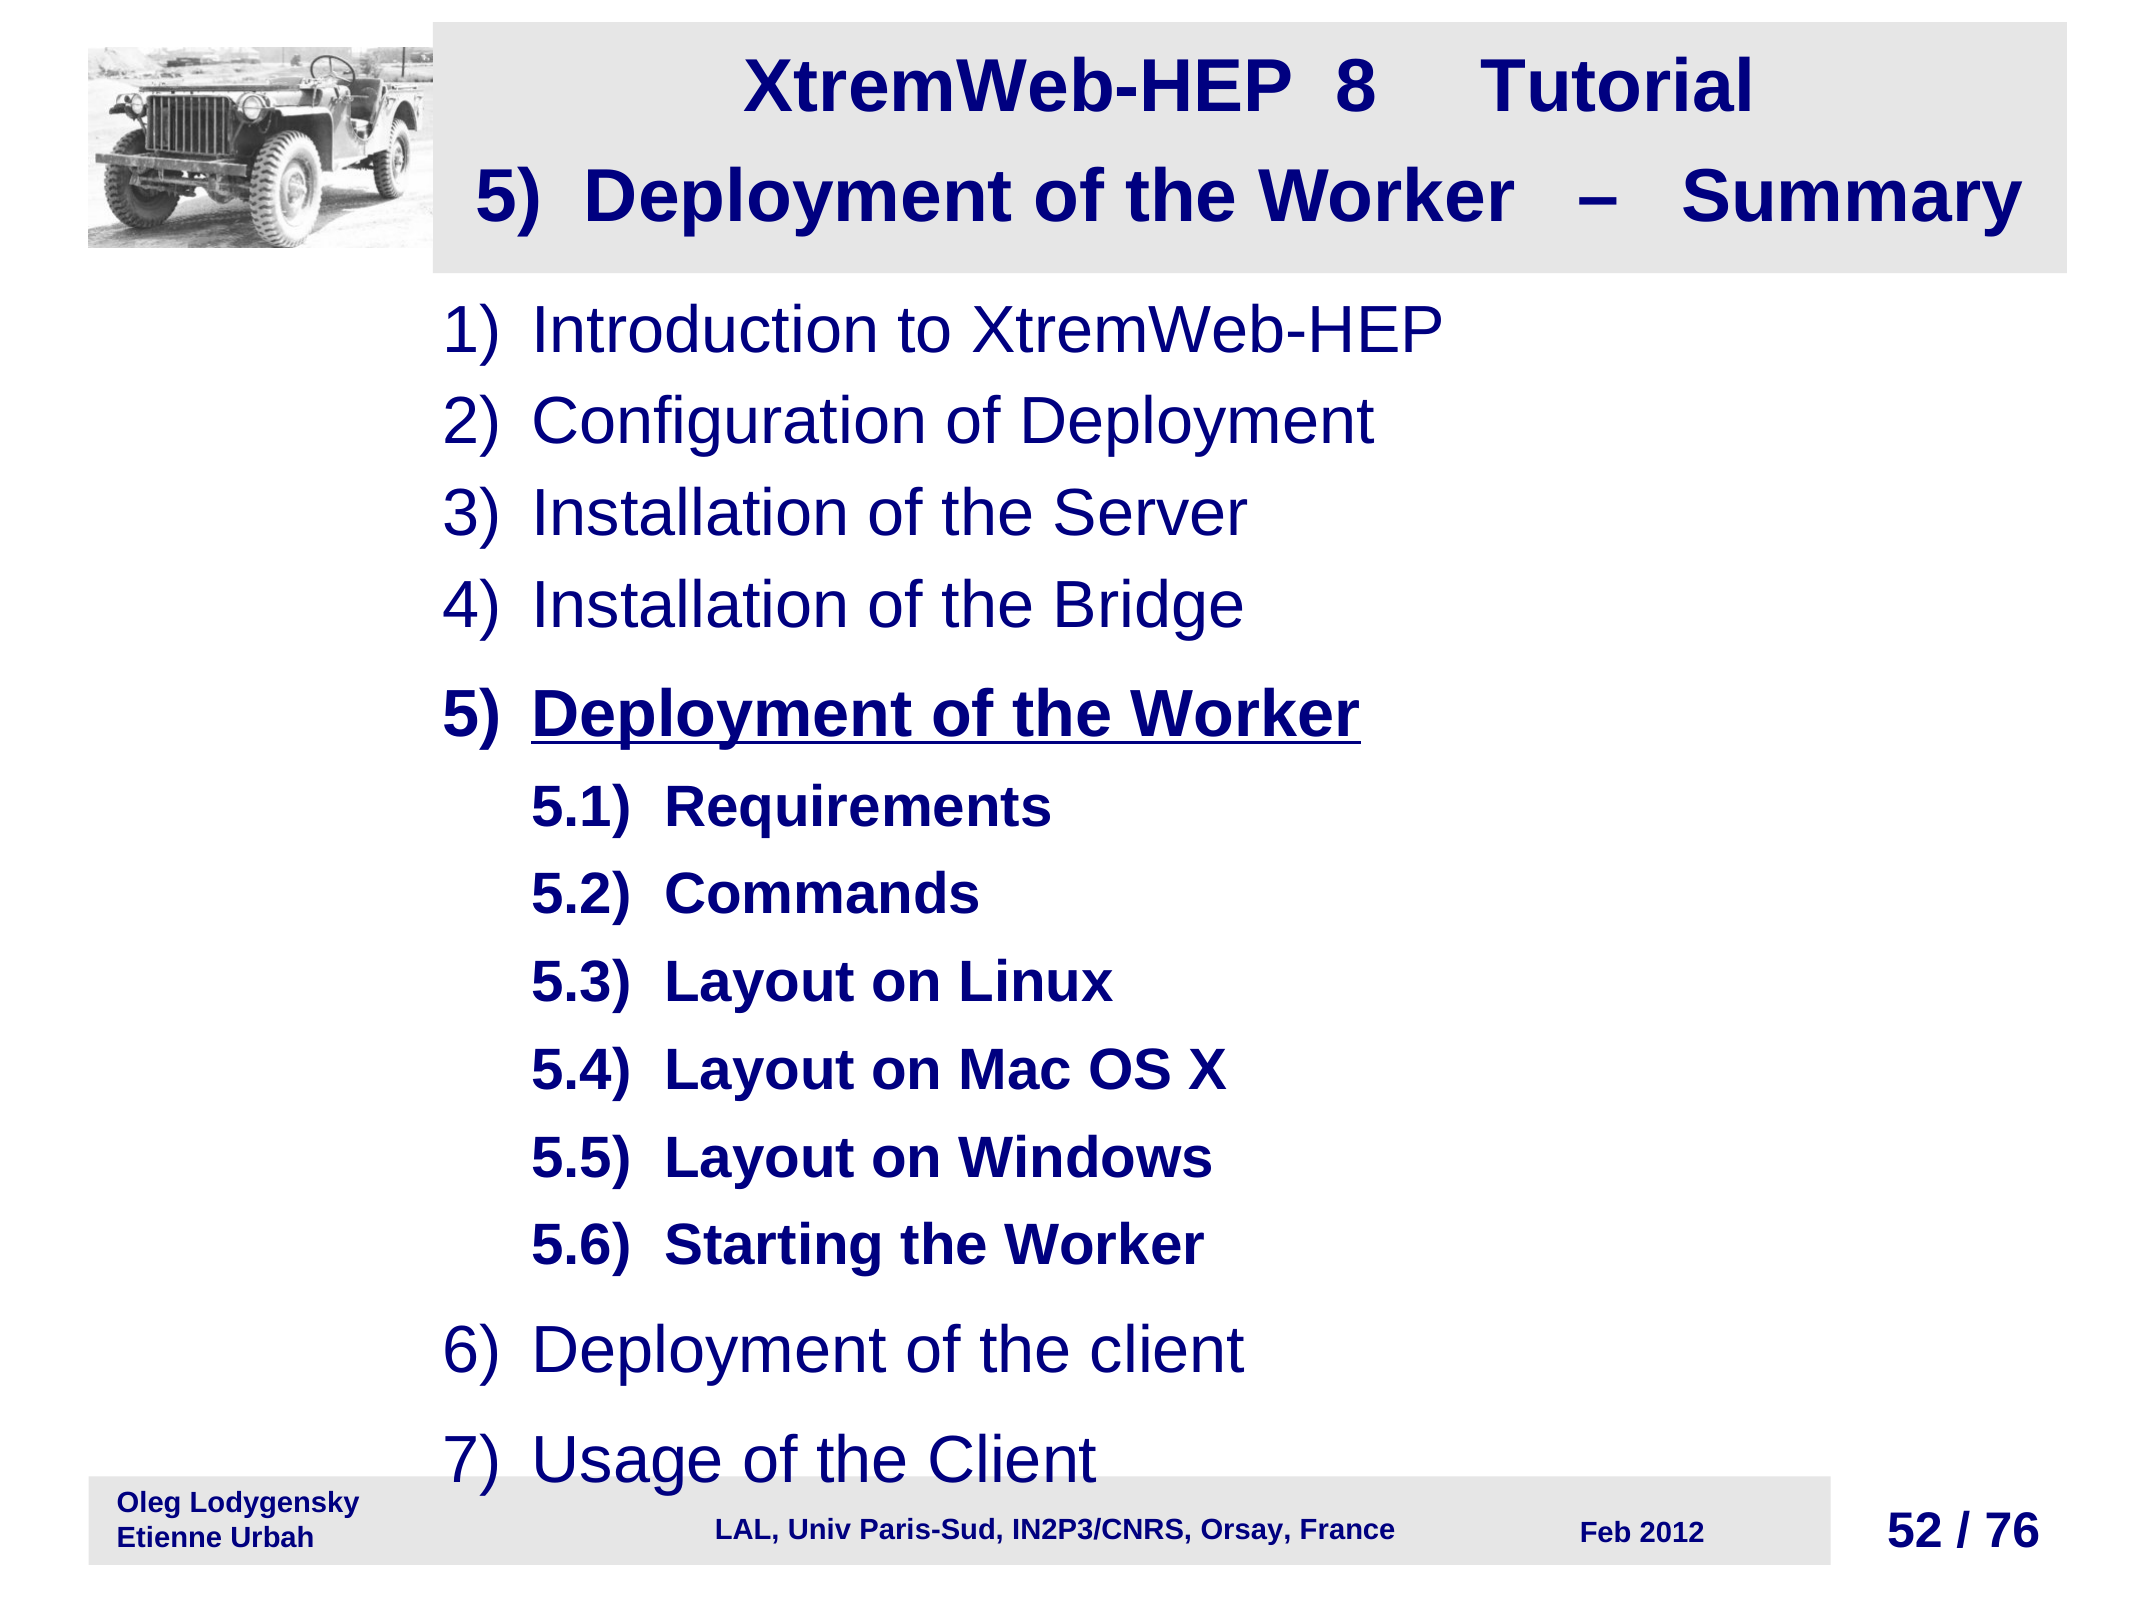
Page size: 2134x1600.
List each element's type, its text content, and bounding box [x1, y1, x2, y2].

title 5) Deployment of the Worker – Summary [442, 118, 2067, 266]
picture [88, 47, 433, 248]
text_box Introduction to XtremWeb-HEP Configuration of Deployment Installation of the Server Installation of the Bridge Deployment of the Worker Requirements Commands Layout on Linux Layout on Mac OS X Layout on Windows Starting the Worker Deployment of the client Usage of the Client [442, 285, 1920, 1388]
